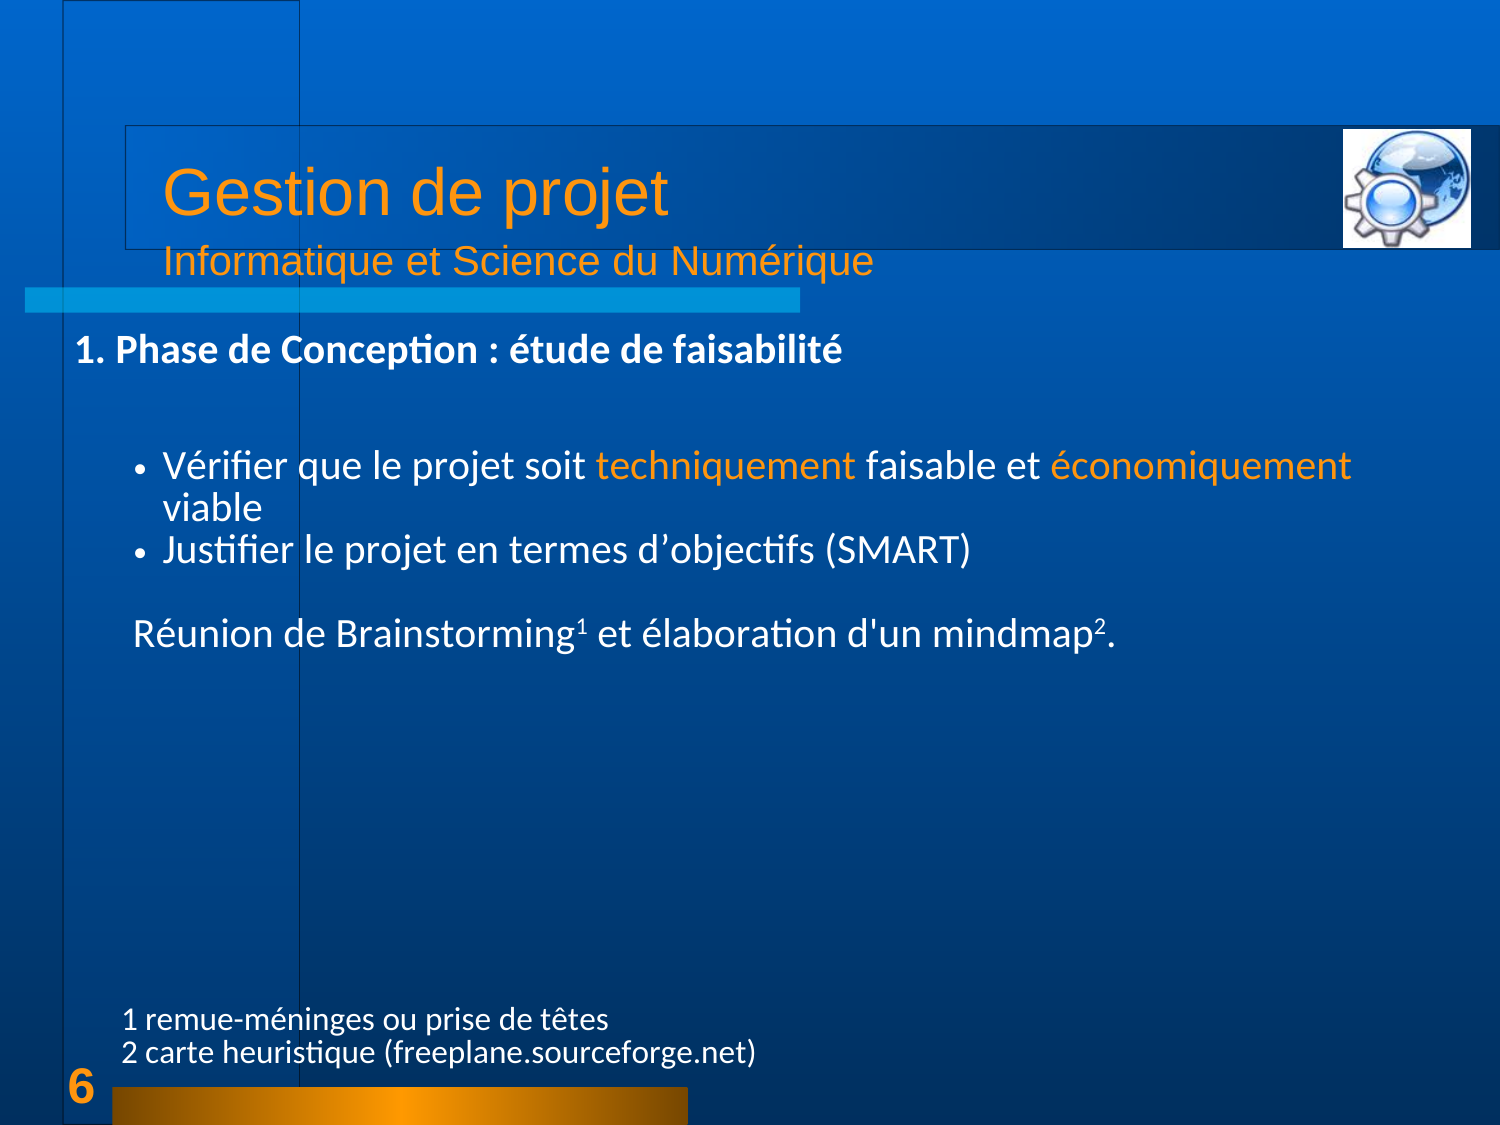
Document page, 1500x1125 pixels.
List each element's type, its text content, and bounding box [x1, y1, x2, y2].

text_box Vérifier que le projet soit techniquement faisable et économiquement viable Justifier le projet en termes d’objectifs (SMART) Réunion de Brainstorming1 et élaboration d'un mindmap2. [118, 441, 1388, 713]
text_box 1 remue-méninges ou prise de têtes 2 carte heuristique (freeplane.sourceforge.net) [106, 998, 1347, 1095]
picture [1343, 129, 1471, 248]
text_box 1. Phase de Conception : étude de faisabilité [59, 324, 1329, 473]
